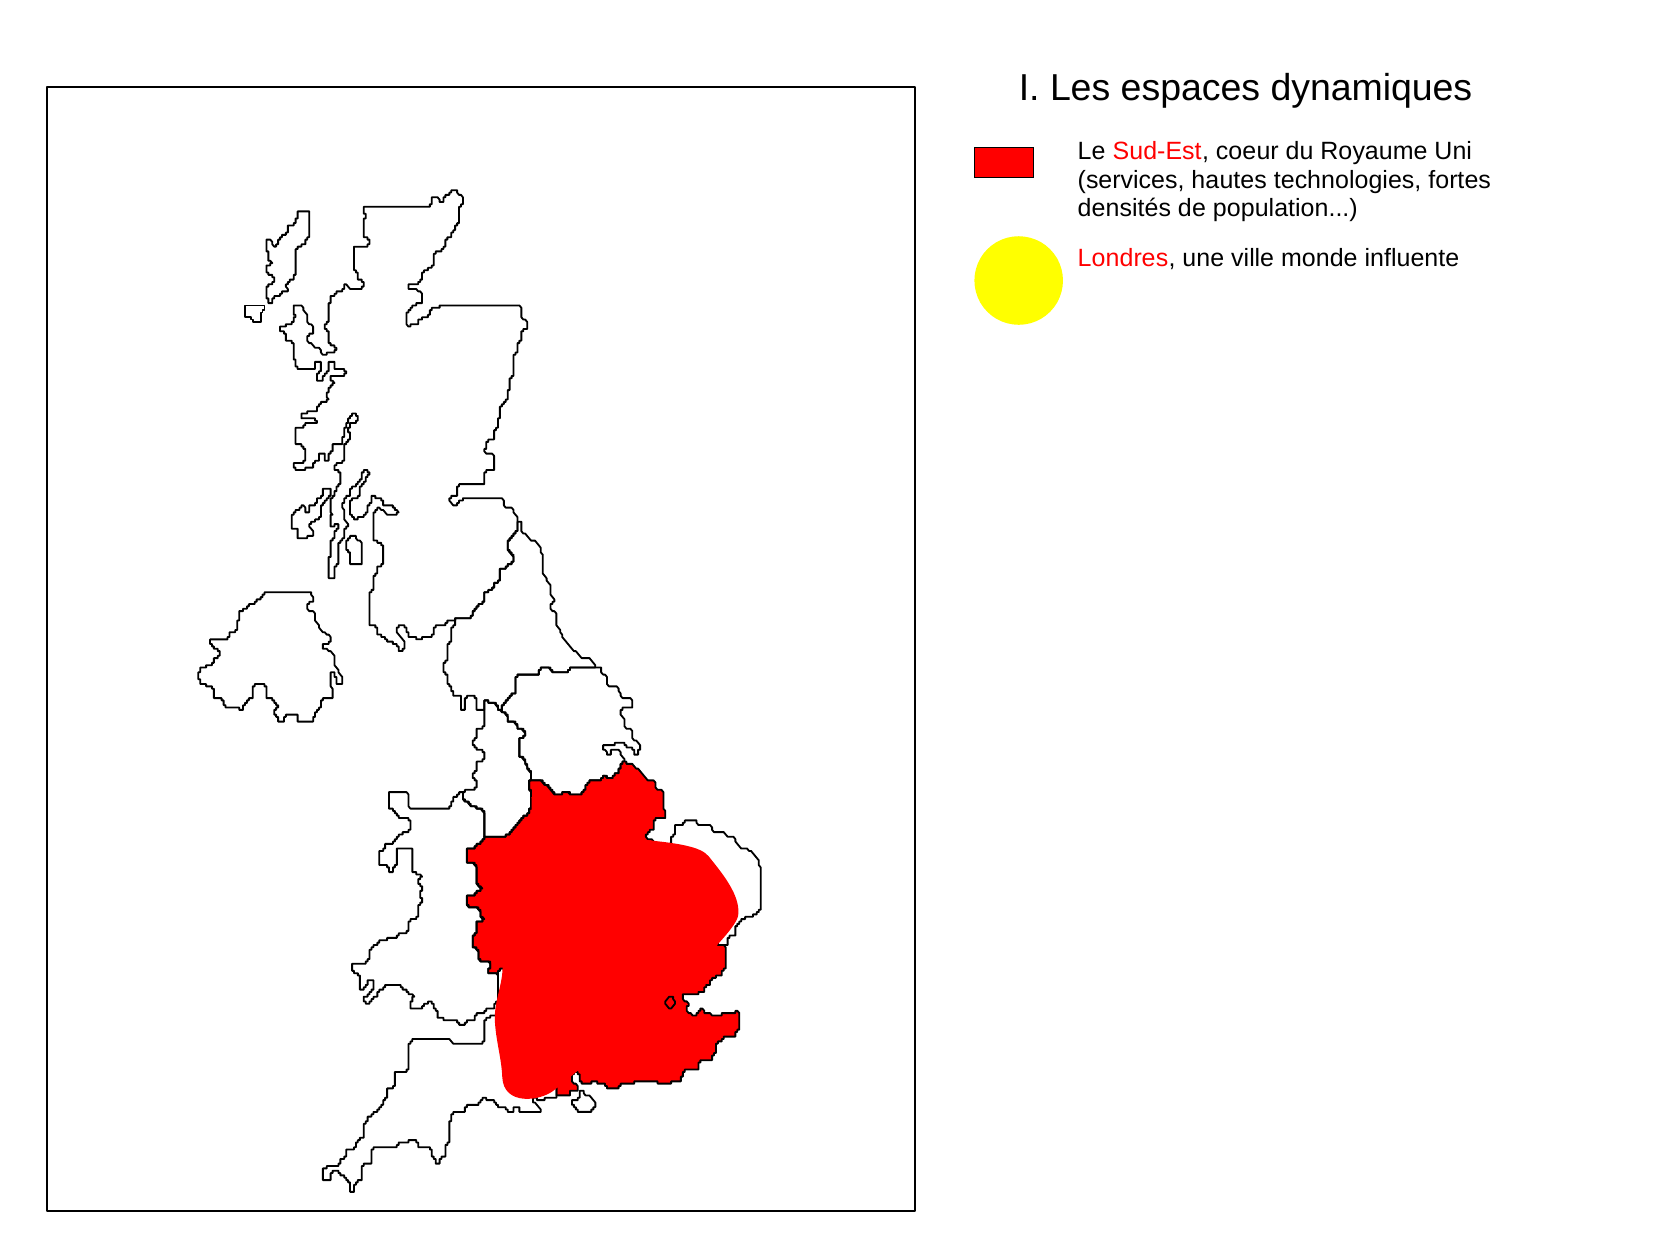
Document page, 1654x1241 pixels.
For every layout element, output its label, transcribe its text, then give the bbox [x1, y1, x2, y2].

text_box Londres, une ville monde influente [1062, 236, 1595, 280]
text_box [974, 147, 1034, 178]
text_box I. Les espaces dynamiques [1003, 59, 1595, 116]
text_box [974, 236, 1063, 325]
text_box Le Sud-Est, coeur du Royaume Uni (services, hautes technologies, fortes densités de population...) [1062, 129, 1595, 229]
text_box [466, 761, 740, 1099]
